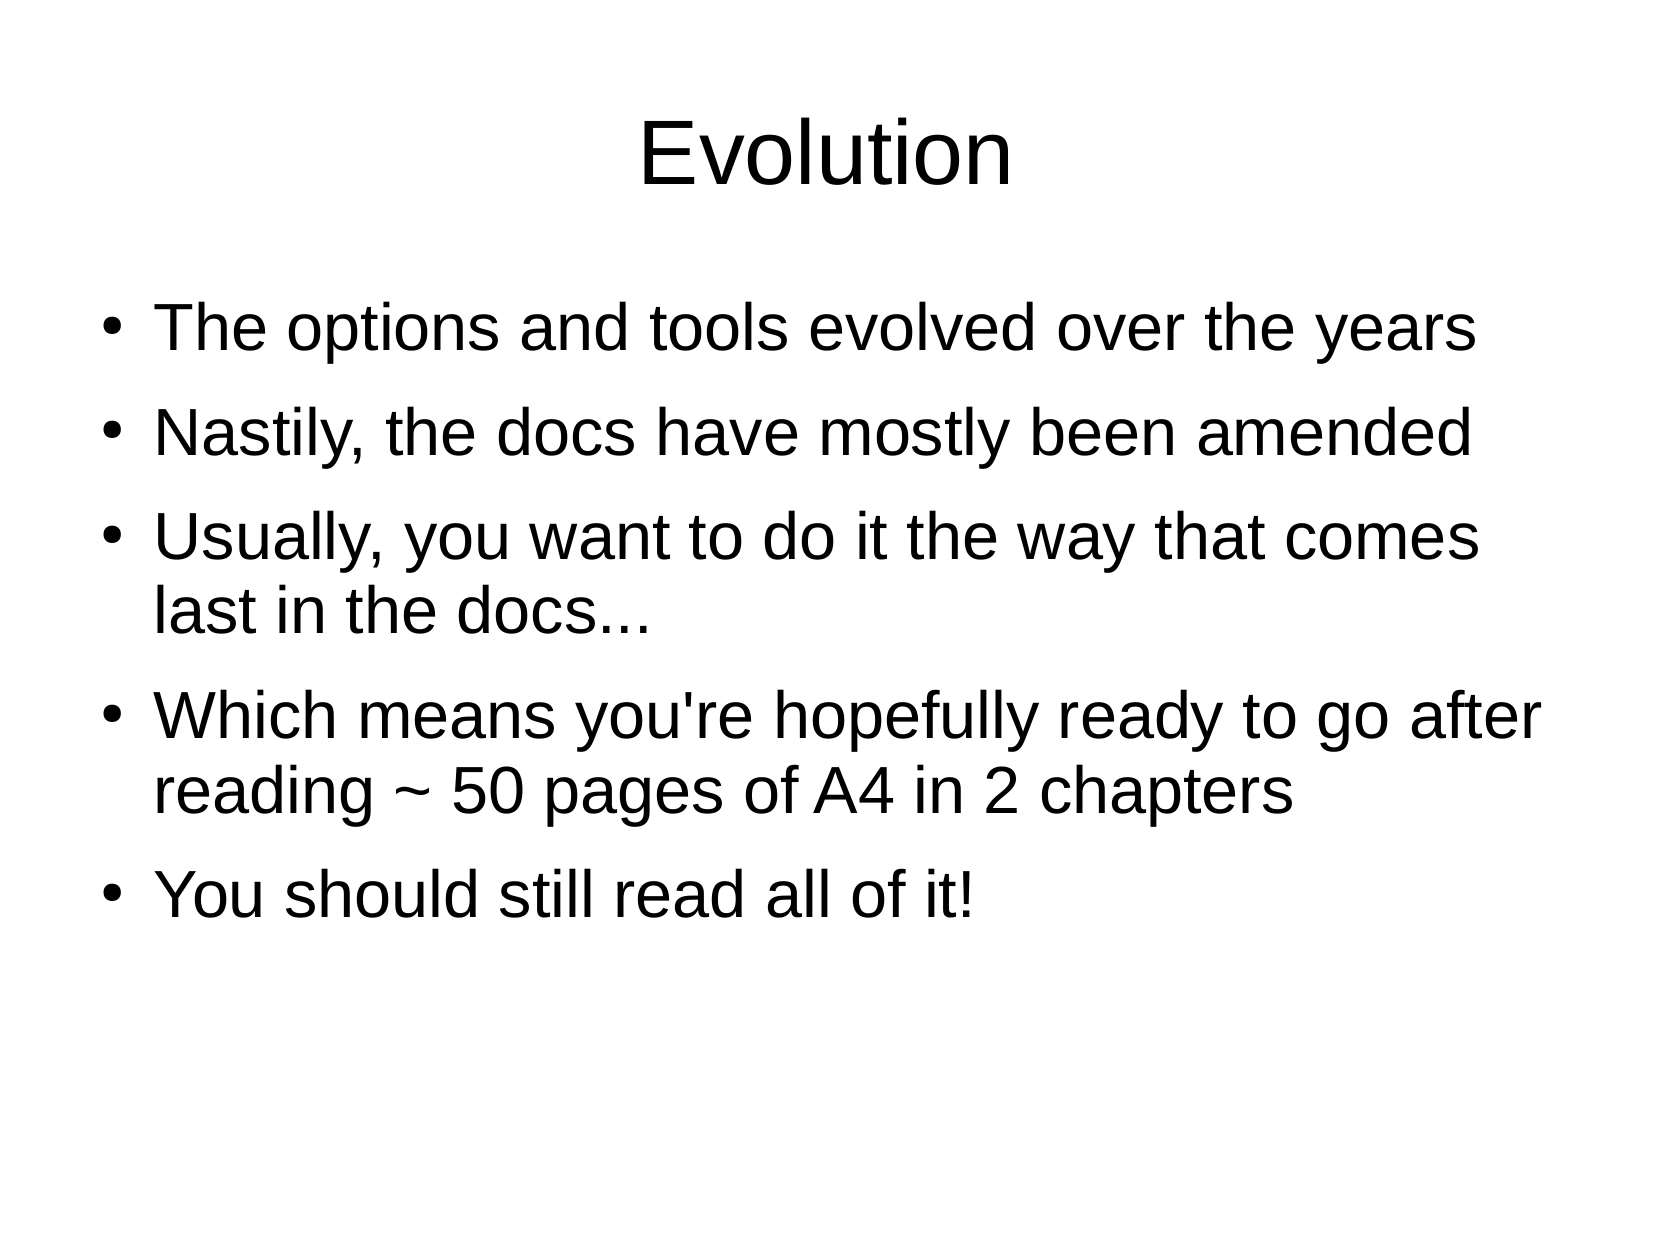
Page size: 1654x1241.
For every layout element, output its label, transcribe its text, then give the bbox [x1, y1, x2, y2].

list The options and tools evolved over the years Nastily, the docs have mostly been amended Usually, you want to do it the way that comes last in the docs... Which means you're hopefully ready to go after reading ~ 50 pages of A4 in 2 chapters You should still read all of it! [82, 290, 1571, 1010]
title Evolution [82, 49, 1571, 257]
